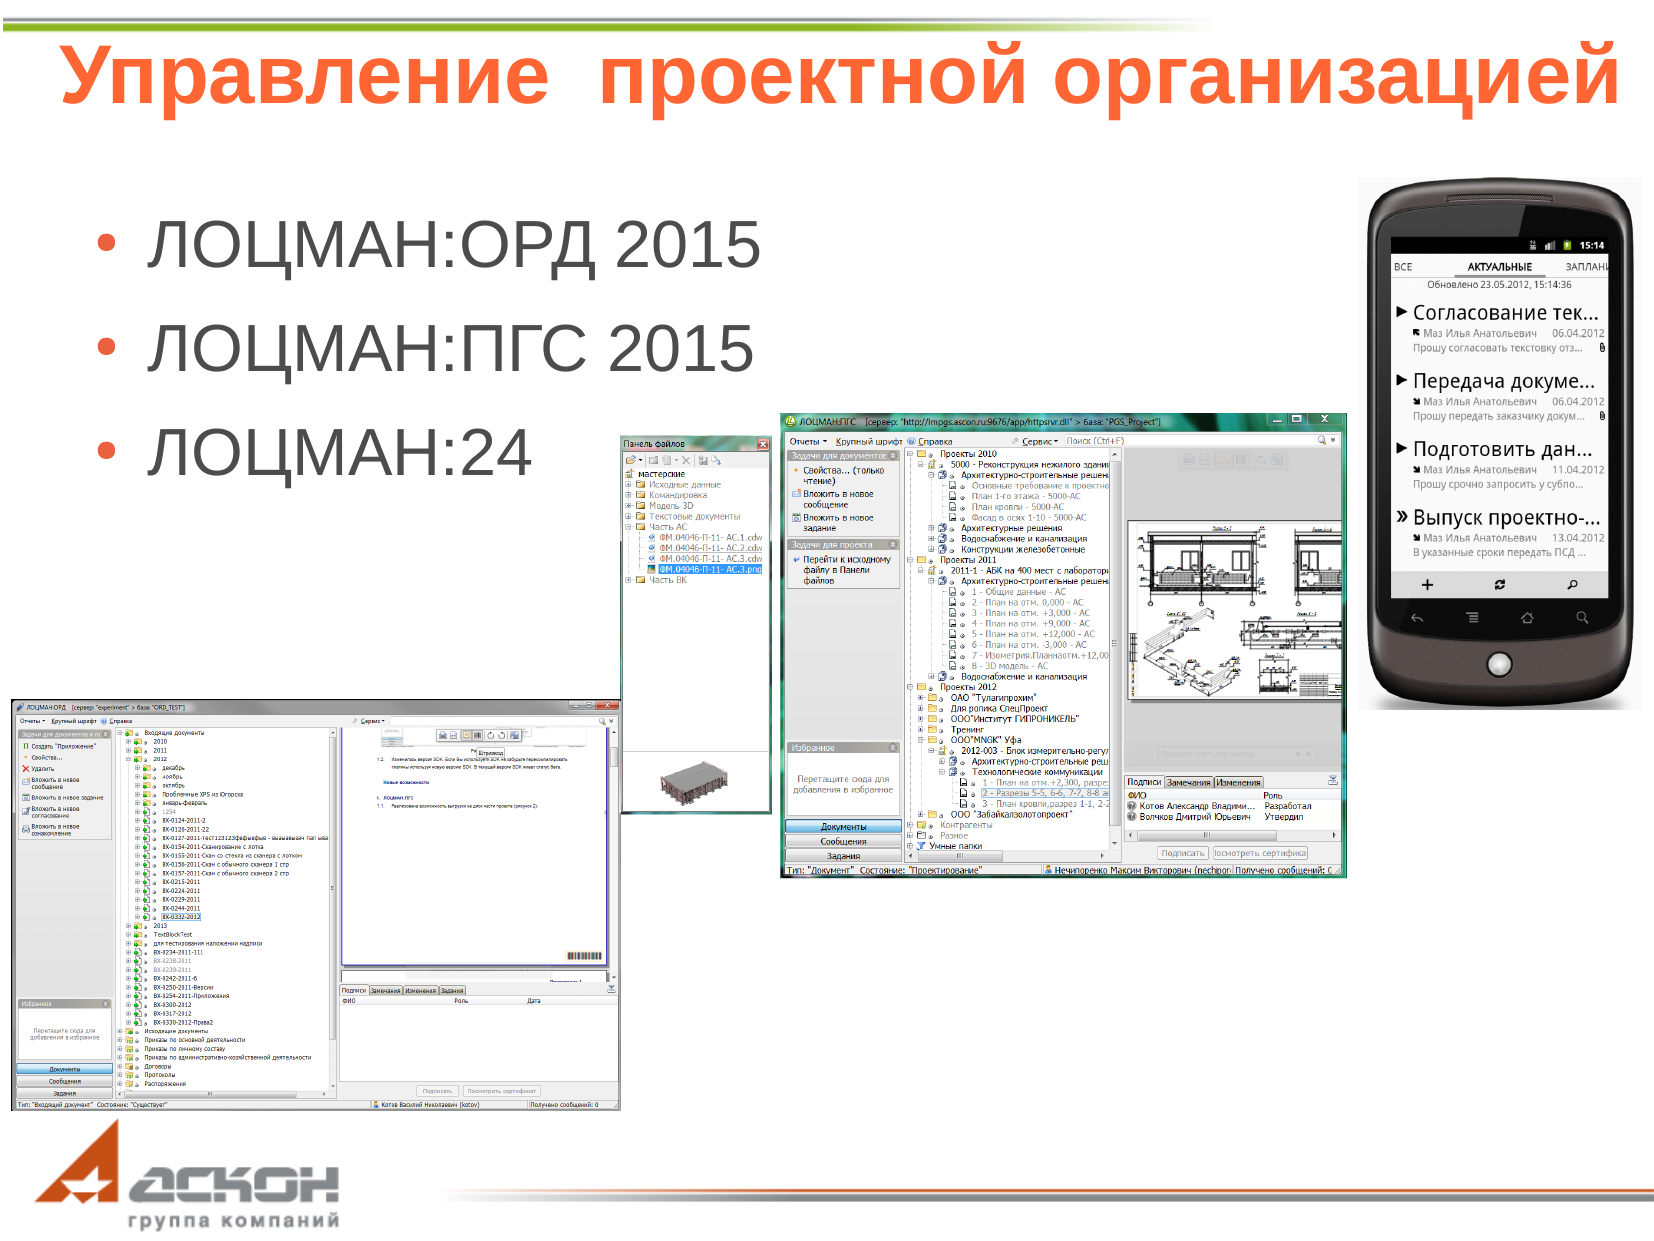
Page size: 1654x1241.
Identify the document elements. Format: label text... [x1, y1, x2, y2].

list ЛОЦМАН:ОРД 2015 ЛОЦМАН:ПГС 2015 ЛОЦМАН:24 [76, 206, 1565, 1026]
title Управление проектной организацией [29, 28, 1625, 122]
picture [3, 0, 1654, 1241]
